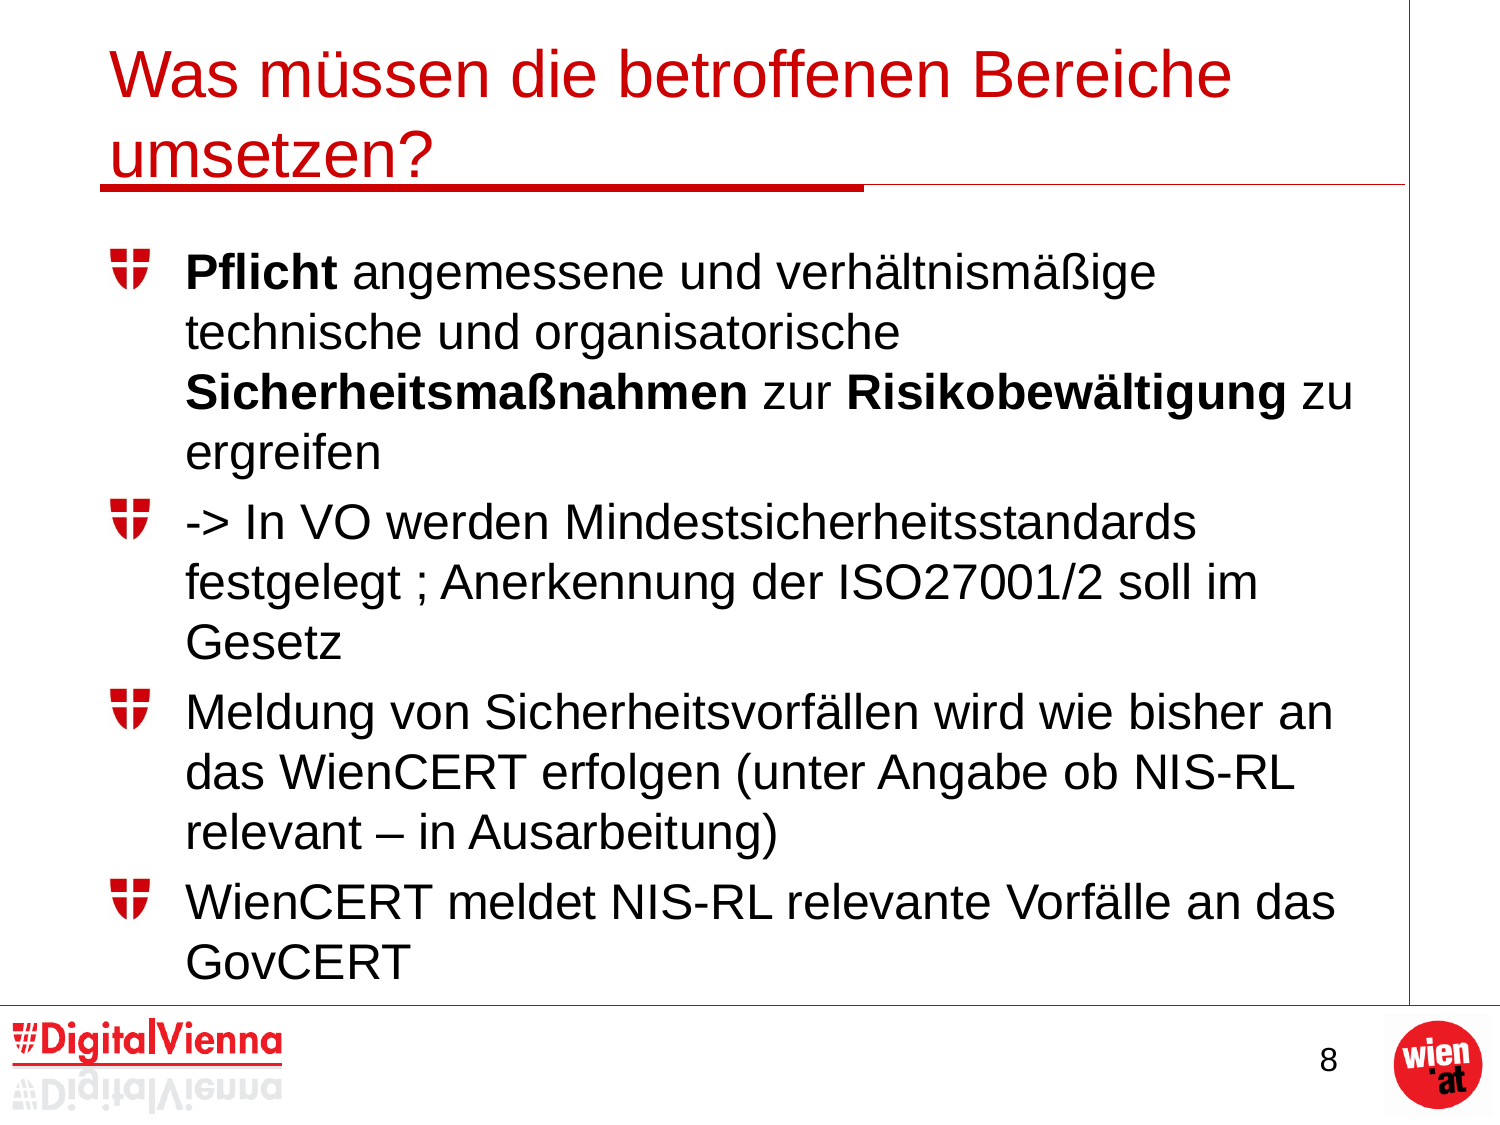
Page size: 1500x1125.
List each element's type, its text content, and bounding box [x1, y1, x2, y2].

title Was müssen die betroffenen Bereiche umsetzen? [94, 23, 1407, 199]
picture [5, 1016, 290, 1117]
picture [1383, 1014, 1493, 1118]
list Pflicht angemessene und verhältnismäßige technische und organisatorische Sicherheitsmaßnahmen zur Risikobewältigung zu ergreifen -> In VO werden Mindestsicherheitsstandards festgelegt ; Anerkennung der ISO27001/2 soll im Gesetz Meldung von Sicherheitsvorfällen wird wie bisher an das WienCERT erfolgen (unter Angabe ob NIS-RL relevant – in Ausarbeitung) WienCERT meldet NIS-RL relevante Vorfälle an das GovCERT [92, 231, 1406, 988]
